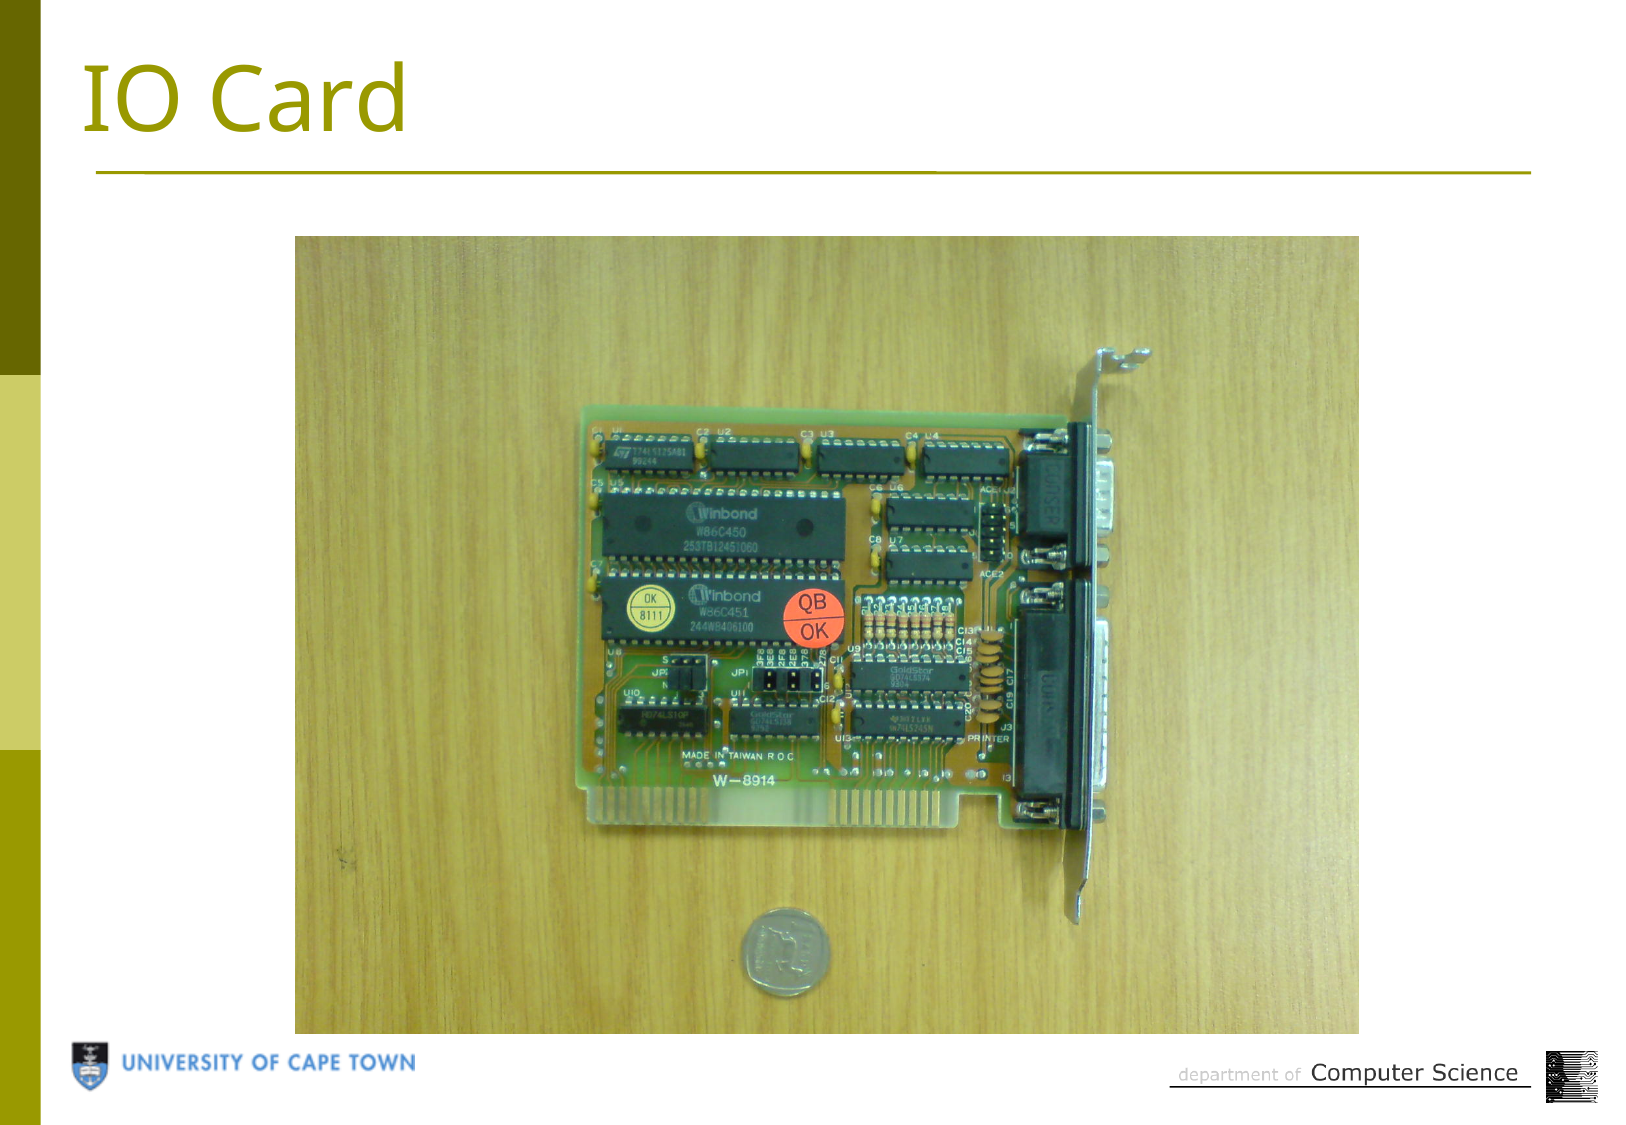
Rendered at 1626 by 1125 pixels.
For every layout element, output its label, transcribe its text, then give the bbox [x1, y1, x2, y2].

title IO Card [81, 29, 1543, 172]
picture [1169, 1043, 1532, 1091]
picture [61, 236, 1359, 1103]
picture [1546, 1051, 1598, 1103]
